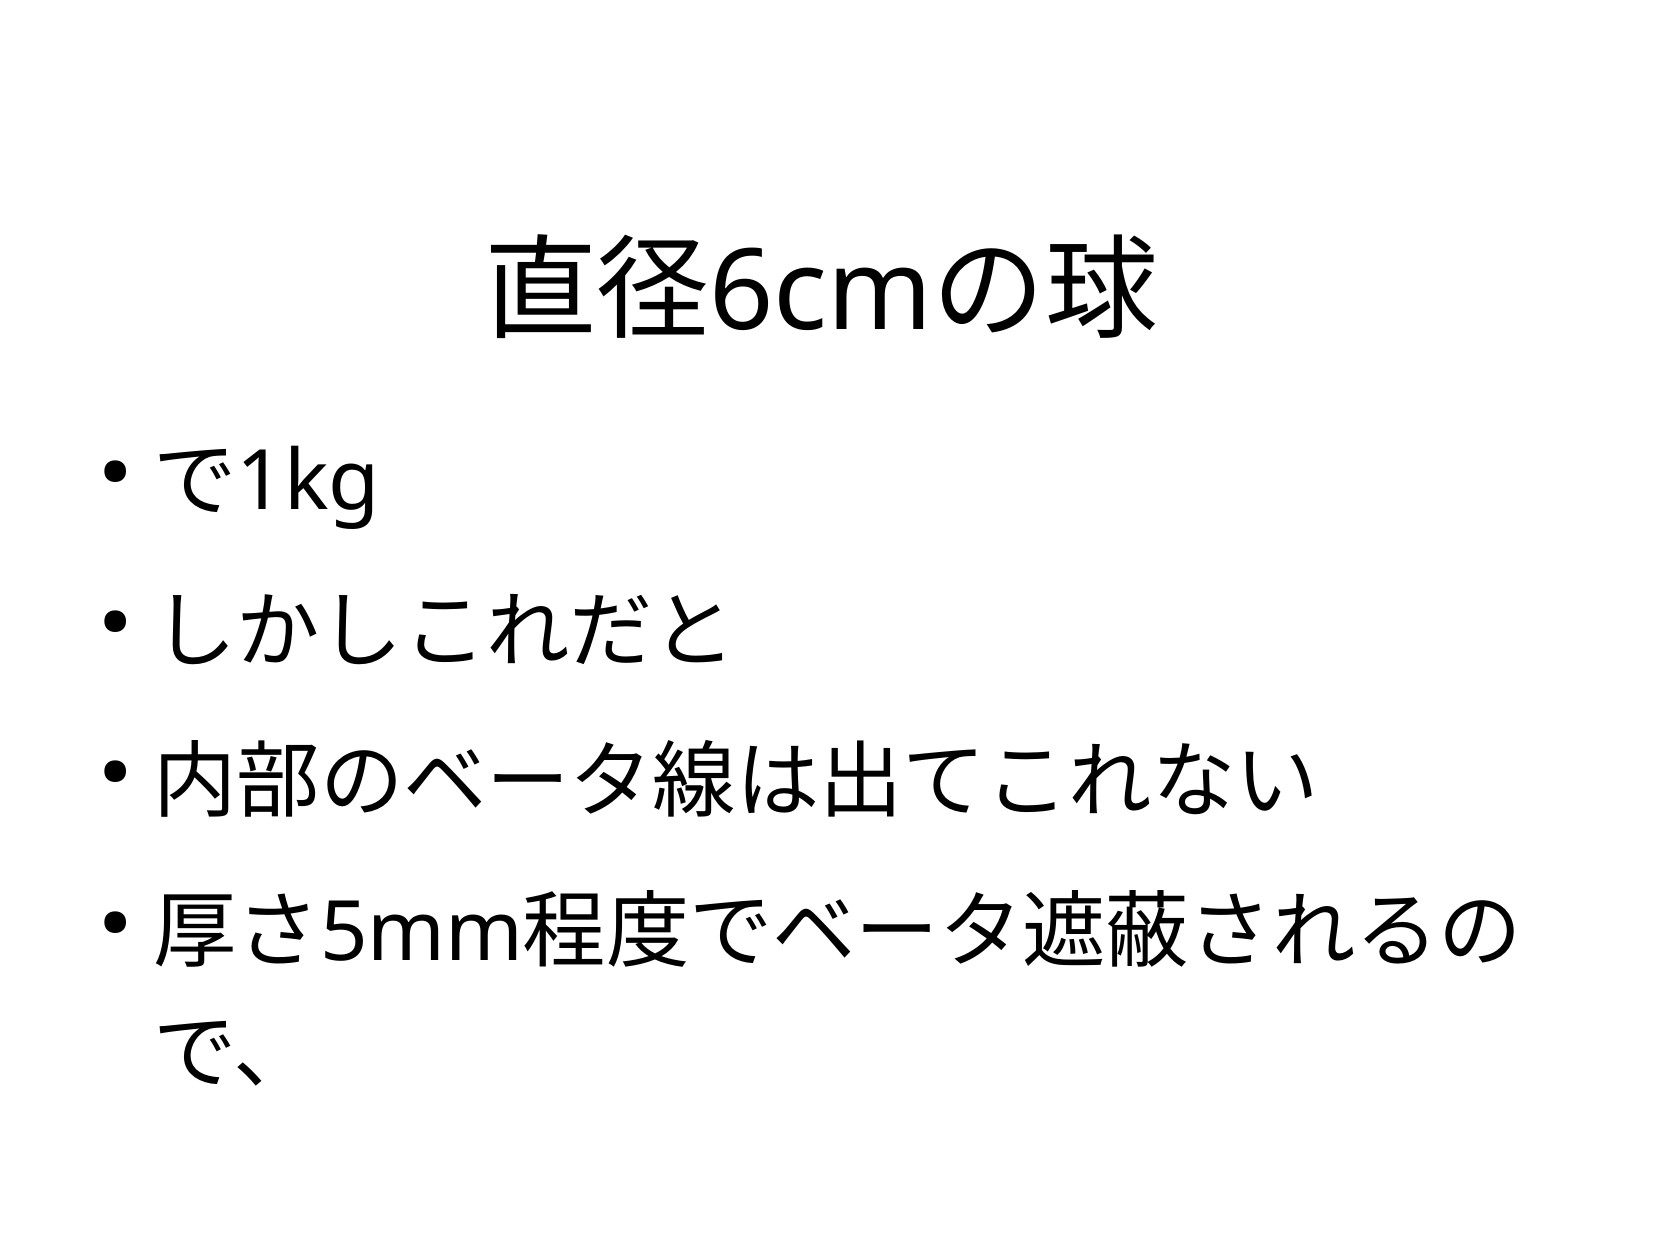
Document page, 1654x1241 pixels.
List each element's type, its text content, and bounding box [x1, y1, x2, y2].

title 直径6cmの球 [76, 176, 1565, 384]
list で1kg しかしこれだと 内部のベータ線は出てこれない 厚さ5mm程度でベータ遮蔽されるので、 [82, 413, 1571, 1109]
